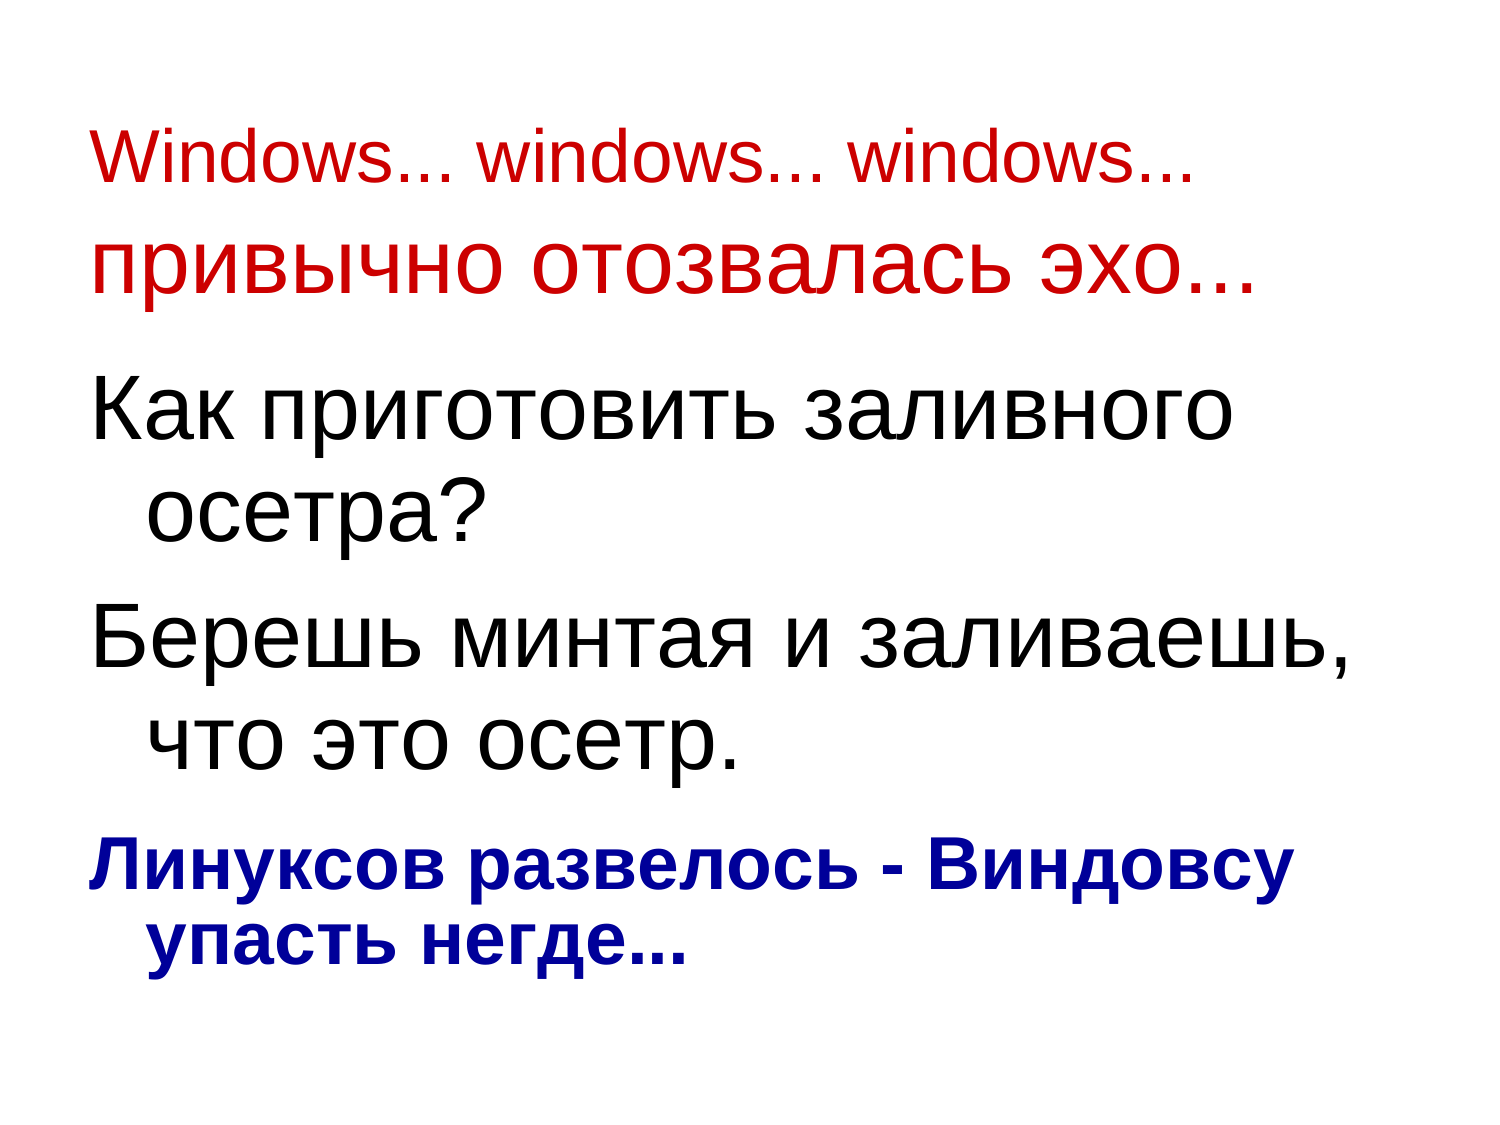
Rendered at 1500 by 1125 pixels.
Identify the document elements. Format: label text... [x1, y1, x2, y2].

text_box Windows... windows... windows... привычно отозвалась эхо... Как приготовить заливного осетра? Берешь минтая и заливаешь, что это осетр. Линуксов развелось - Виндовсу упасть негде... [74, 62, 1463, 1075]
